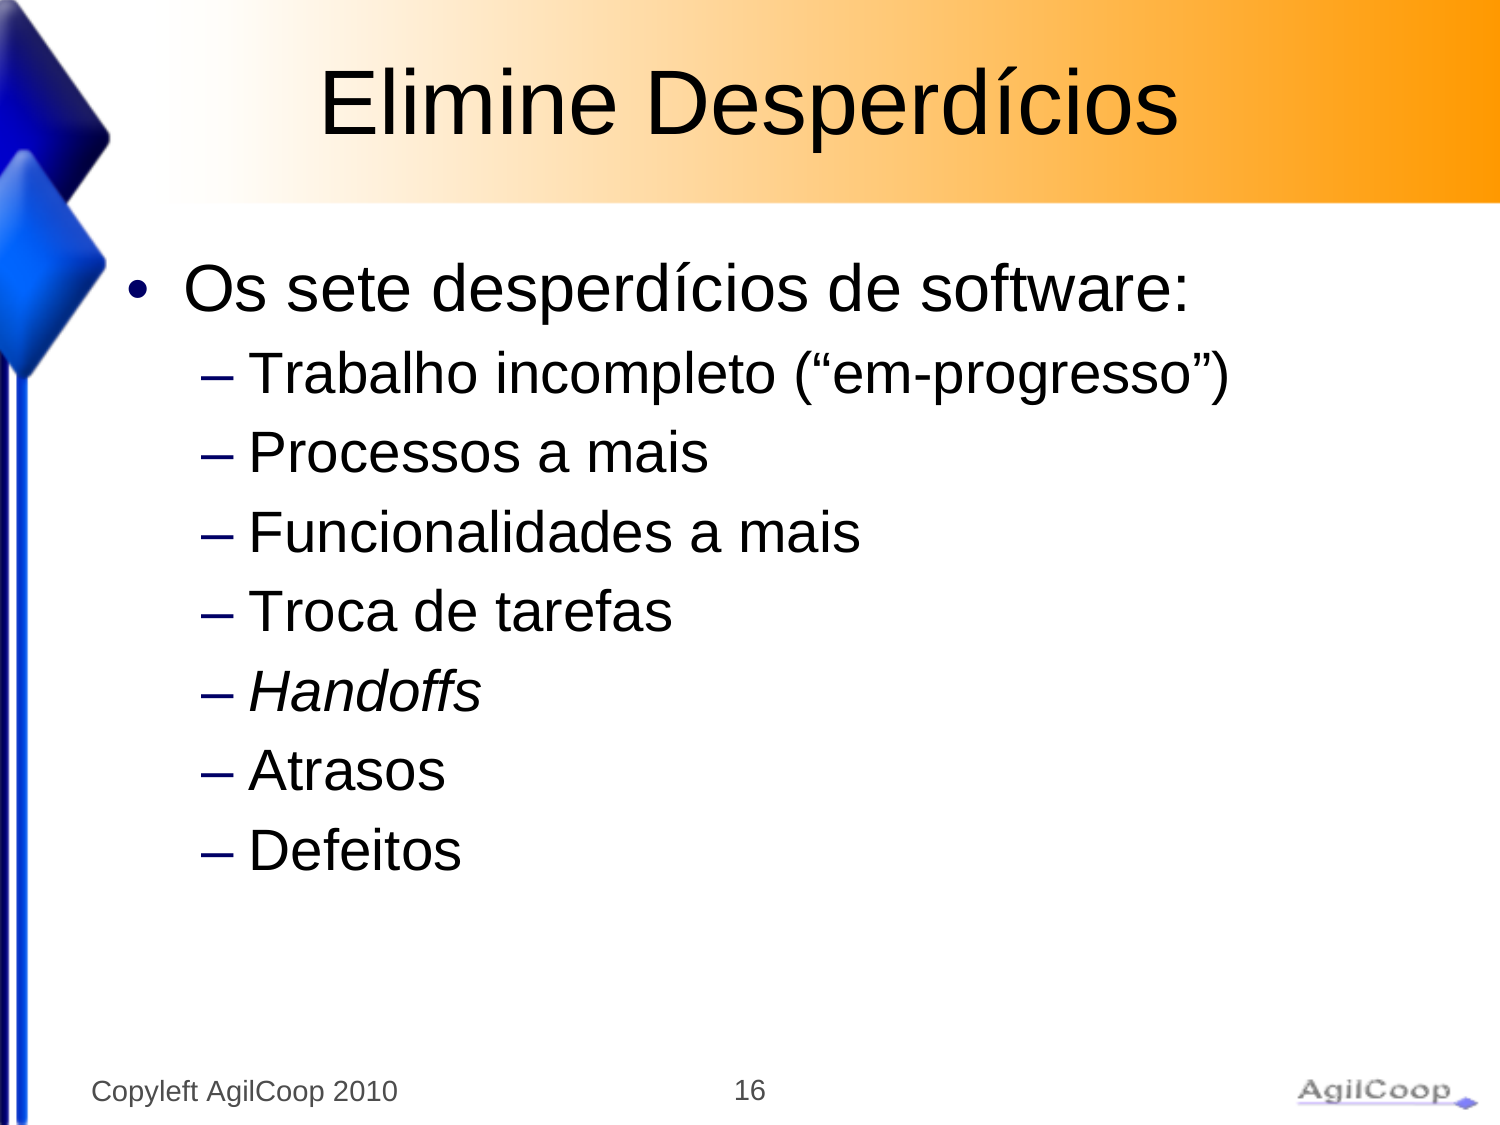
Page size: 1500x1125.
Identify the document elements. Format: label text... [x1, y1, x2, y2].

picture [0, 0, 1500, 1125]
list Os sete desperdícios de software: Trabalho incompleto (“em-progresso”) Processos a mais Funcionalidades a mais Troca de tarefas Handoffs Atrasos Defeitos [112, 243, 1425, 1006]
title Elimine Desperdícios [75, 8, 1426, 197]
